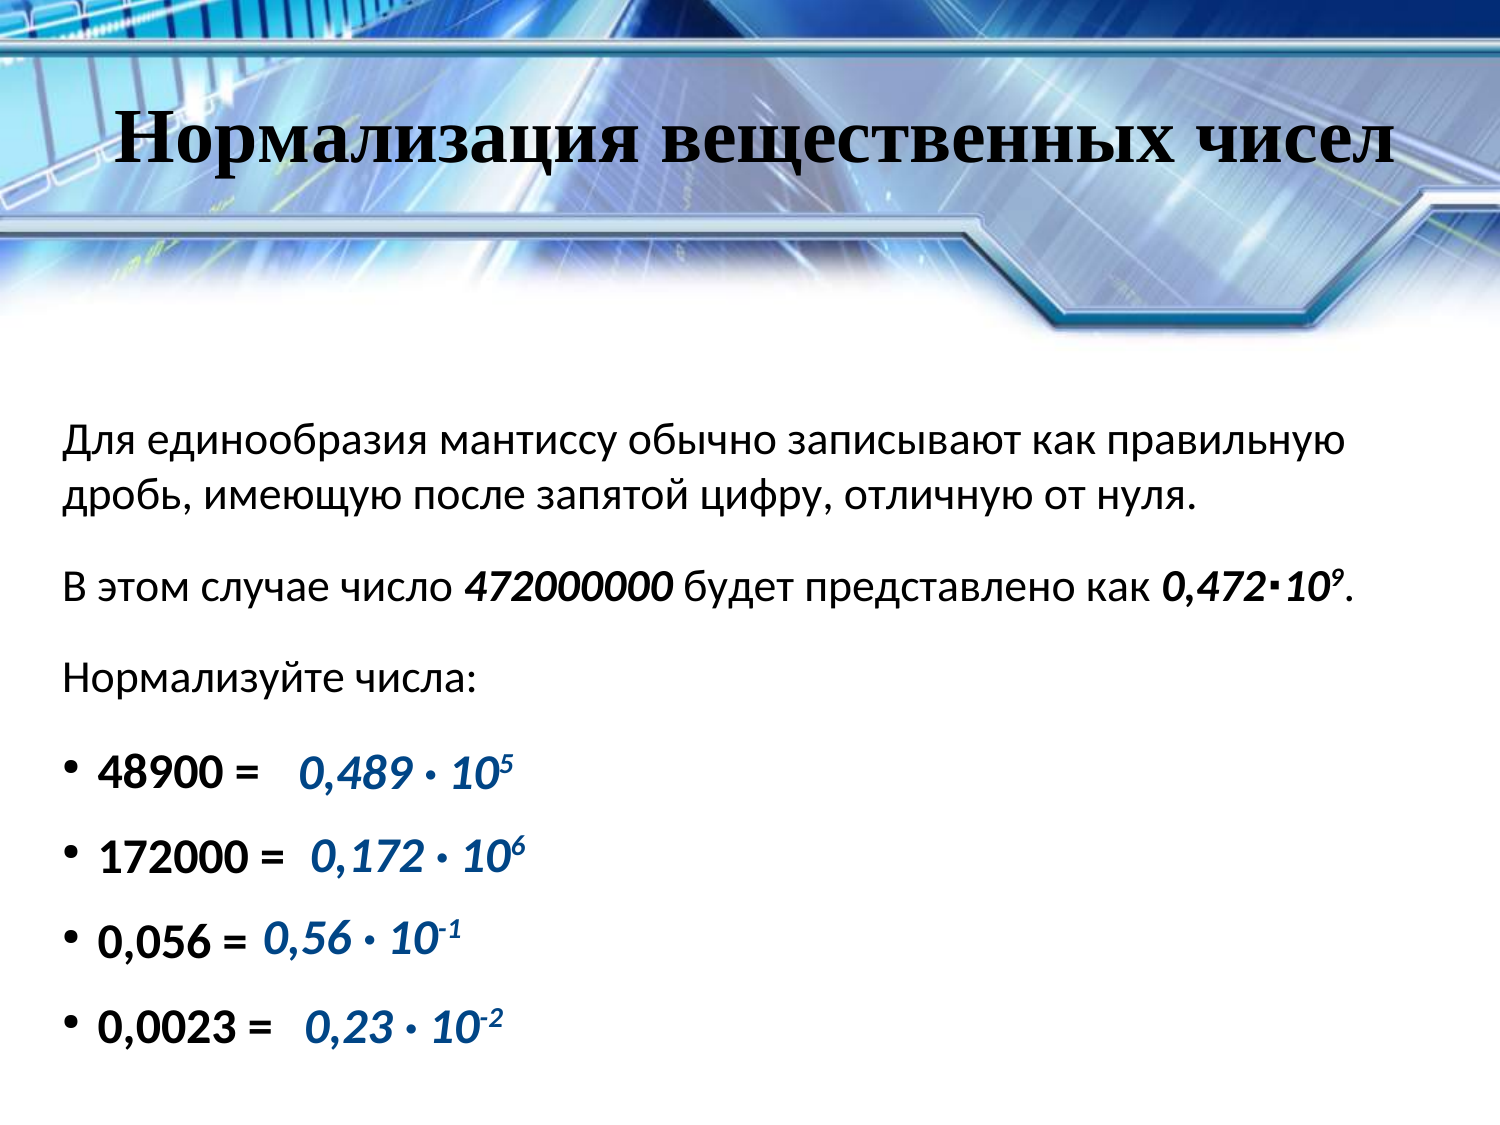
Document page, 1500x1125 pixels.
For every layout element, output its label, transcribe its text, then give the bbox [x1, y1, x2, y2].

text_box 0,172 · 106 [295, 814, 567, 898]
text_box 0,23 · 10-2 [289, 986, 562, 1069]
text_box Нормализация вещественных чисел [88, 72, 1425, 191]
text_box 0,56 · 10-1 [248, 897, 520, 981]
picture [0, 0, 1500, 1125]
text_box 0,489 · 105 [283, 732, 556, 815]
text_box Для единообразия мантиссу обычно записывают как правильную дробь, имеющую после запятой цифру, отличную от нуля. В этом случае число 472000000 будет представлено как 0,472⋅109. Нормализуйте числа: 48900 = 172000 = 0,056 = 0,0023 = [47, 401, 1476, 1061]
